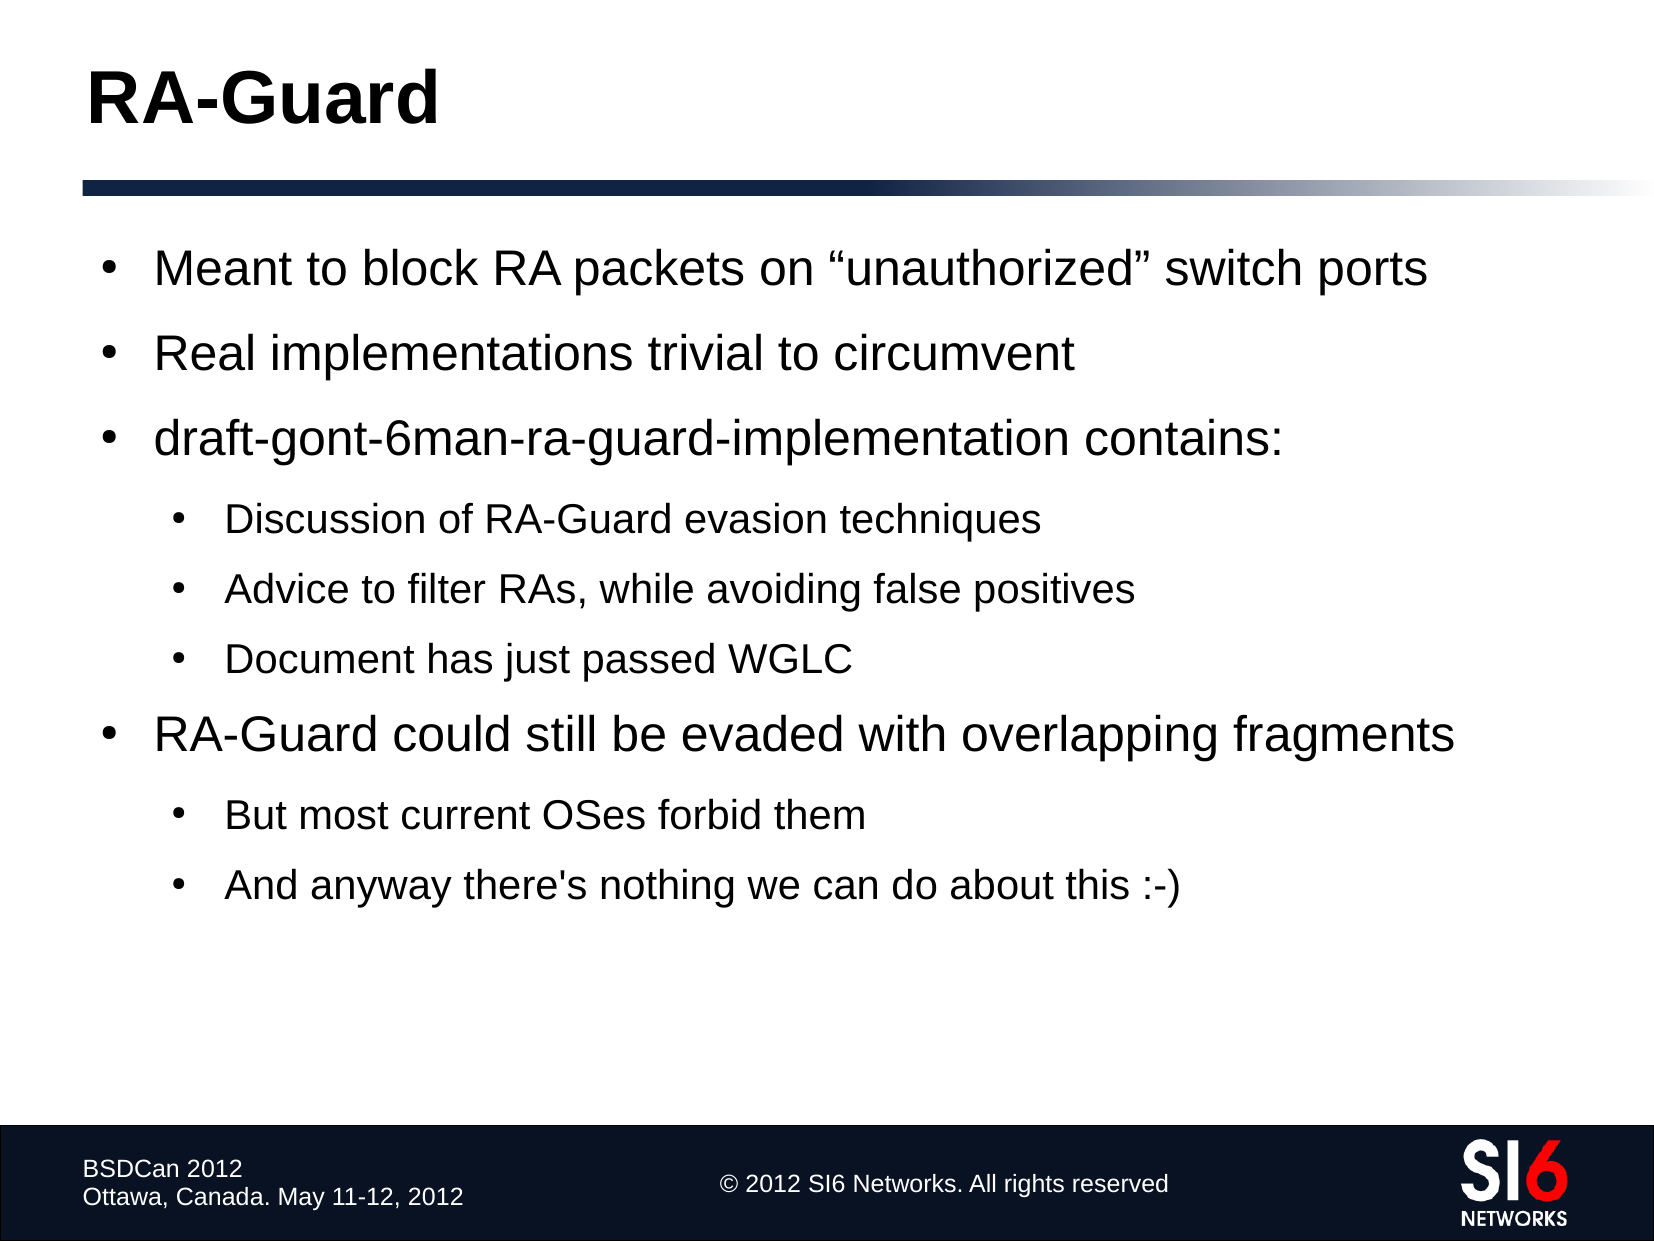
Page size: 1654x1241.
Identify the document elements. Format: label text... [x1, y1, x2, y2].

list Meant to block RA packets on “unauthorized” switch ports Real implementations trivial to circumvent draft-gont-6man-ra-guard-implementation contains: Discussion of RA-Guard evasion techniques Advice to filter RAs, while avoiding false positives Document has just passed WGLC RA-Guard could still be evaded with overlapping fragments But most current OSes forbid them And anyway there's nothing we can do about this :-) [82, 240, 1571, 1059]
picture [1461, 1139, 1567, 1226]
title RA-Guard [86, 30, 1576, 166]
